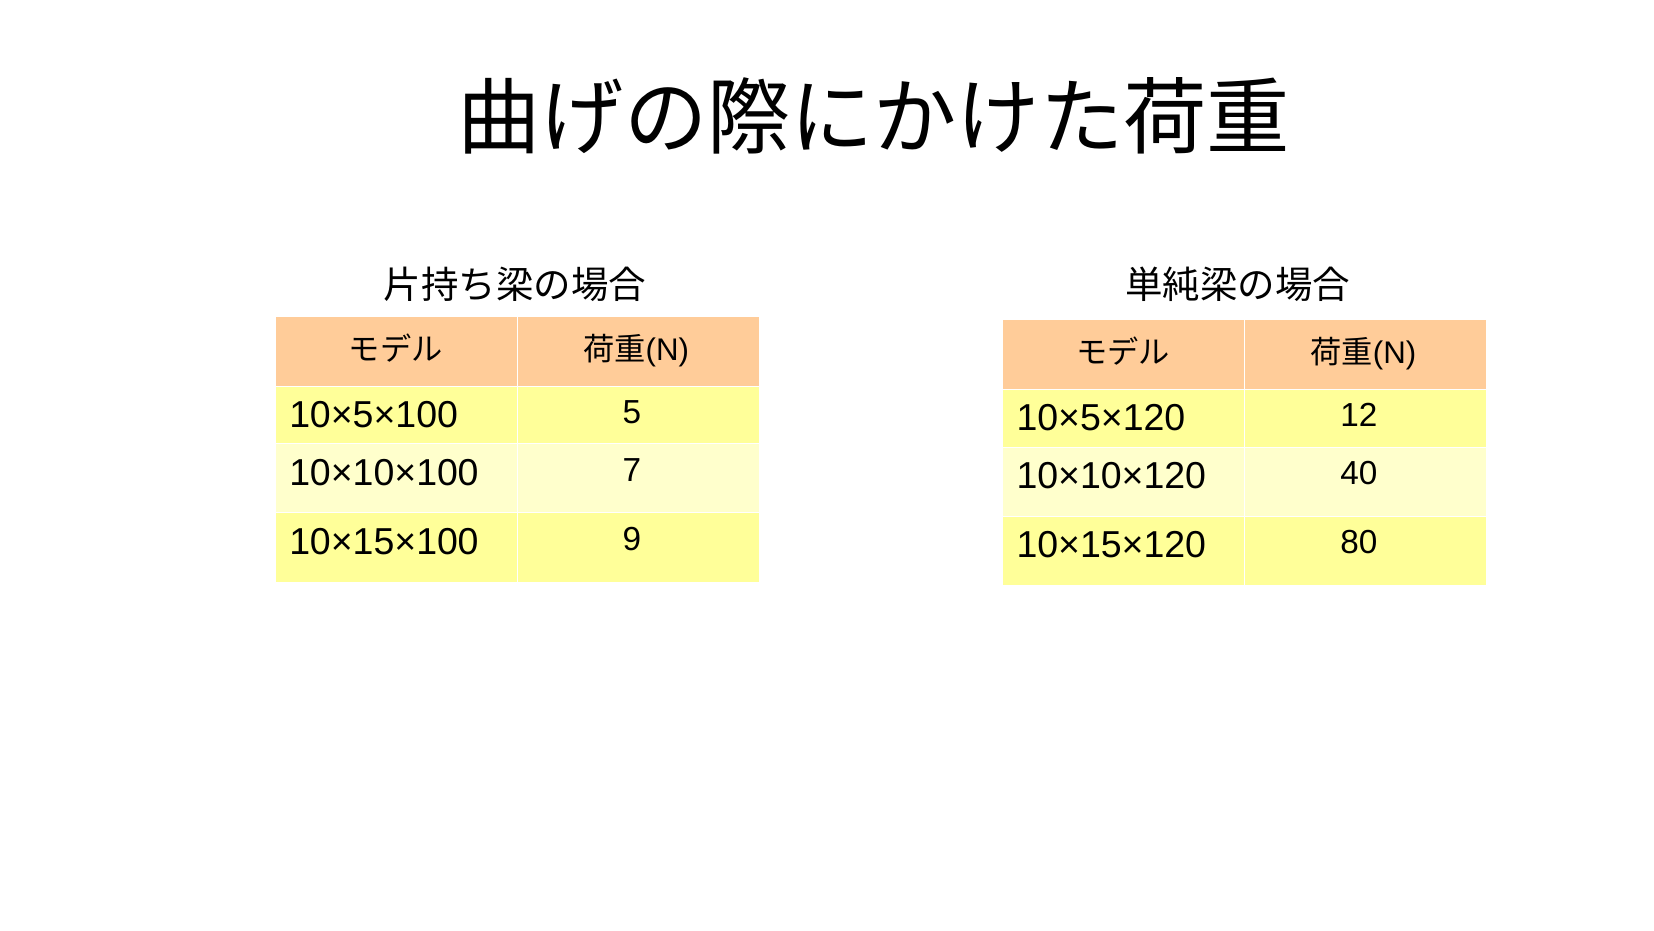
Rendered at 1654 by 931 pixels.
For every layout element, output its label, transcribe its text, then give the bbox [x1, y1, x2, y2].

table_header モデル [276, 317, 517, 386]
text_box 単純梁の場合 [1110, 248, 1365, 318]
table_header 荷重(N) [1245, 320, 1486, 389]
table_cell 80 [1245, 517, 1486, 585]
table_header 荷重(N) [518, 317, 759, 386]
title 曲げの際にかけた荷重 [129, 33, 1619, 189]
table_cell 7 [518, 444, 759, 512]
table_cell 10×10×100 [276, 444, 517, 512]
text_box 片持ち梁の場合 [369, 248, 662, 318]
table_cell 40 [1245, 448, 1486, 516]
table_cell 10×5×120 [1003, 390, 1244, 447]
table_cell 10×5×100 [276, 387, 517, 443]
table_cell 10×15×100 [276, 513, 517, 582]
table_header モデル [1003, 320, 1244, 389]
table_cell 12 [1245, 390, 1486, 447]
table_cell 5 [518, 387, 759, 443]
table_cell 9 [518, 513, 759, 582]
table_cell 10×15×120 [1003, 517, 1244, 585]
table_cell 10×10×120 [1003, 448, 1244, 516]
